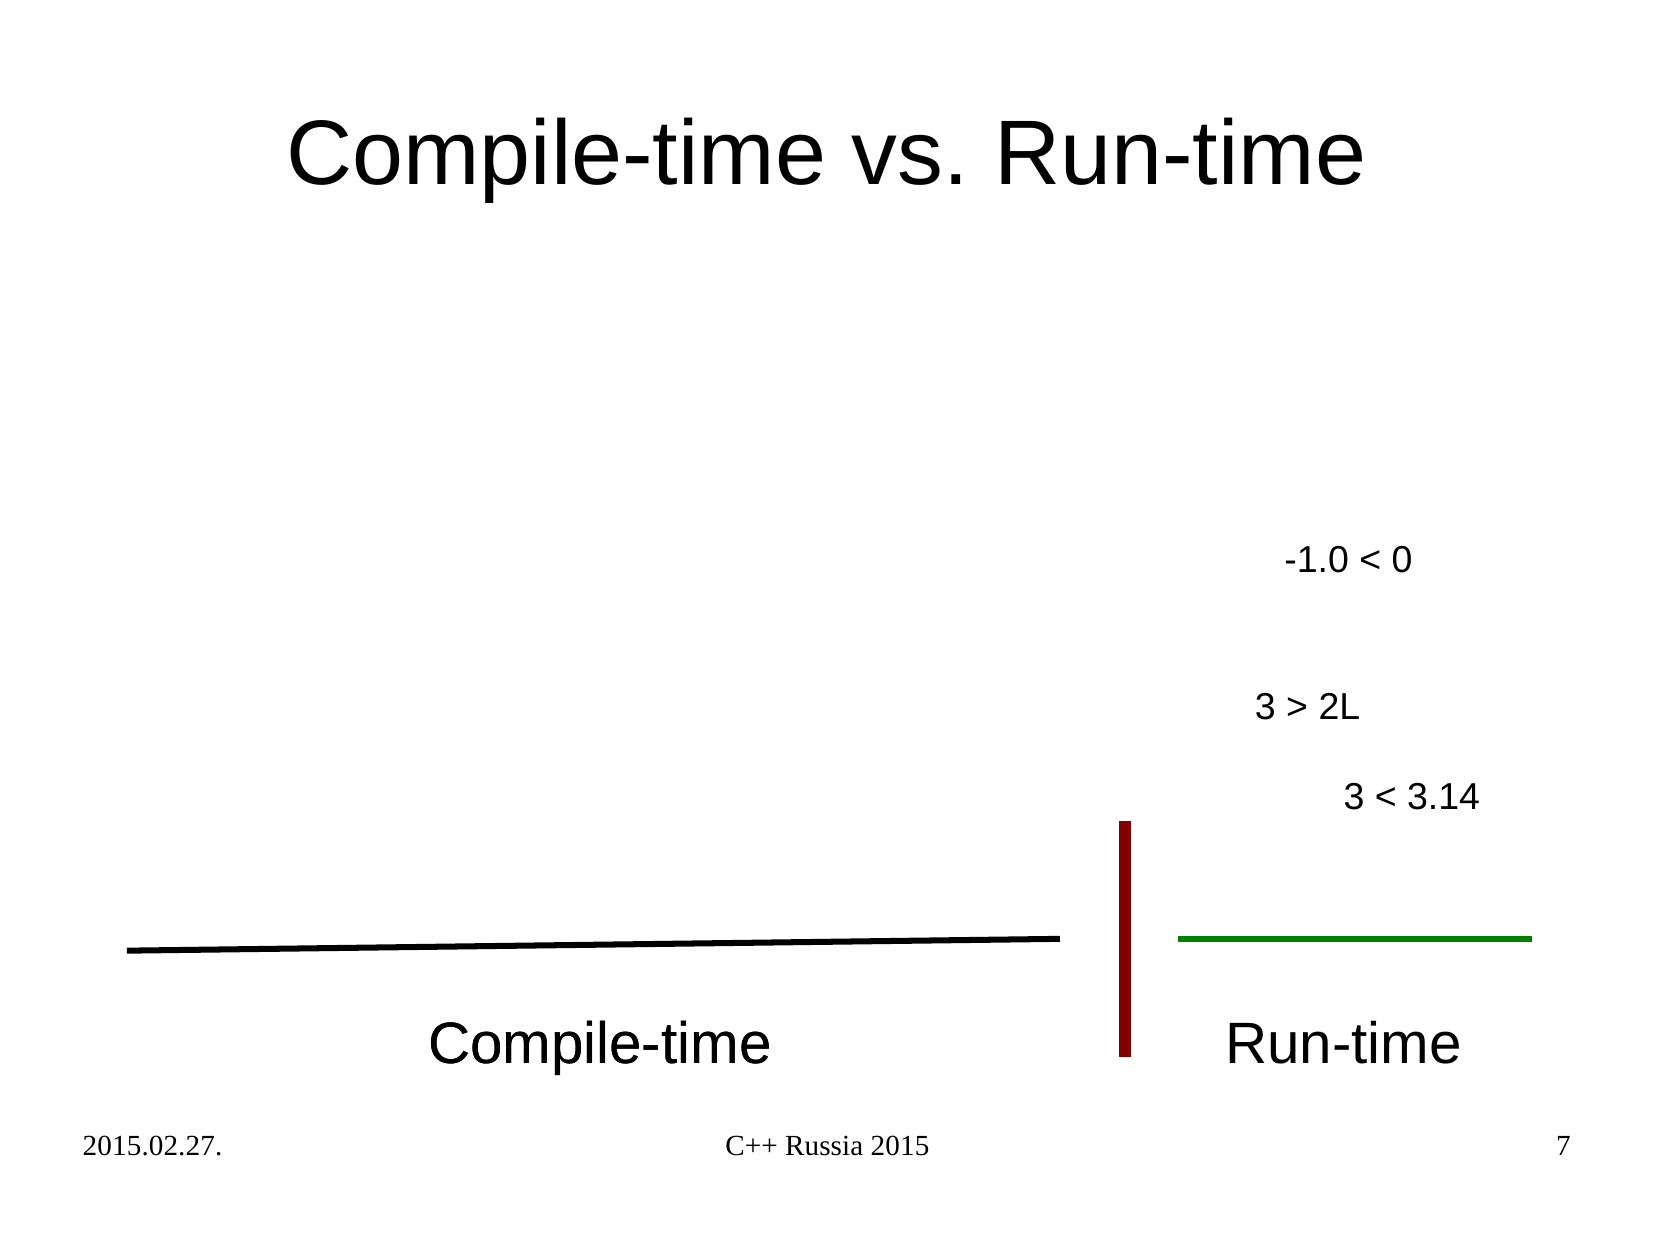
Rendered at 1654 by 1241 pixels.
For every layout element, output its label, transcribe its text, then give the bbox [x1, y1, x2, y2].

text_box Run-time [1210, 1003, 1478, 1084]
text_box -1.0 < 0 [1269, 531, 1428, 589]
title Compile-time vs. Run-time [82, 49, 1571, 257]
text_box Compile-time [413, 1003, 787, 1084]
text_box 3 < 3.14 [1328, 767, 1495, 825]
text_box 3 > 2L [1240, 678, 1376, 736]
